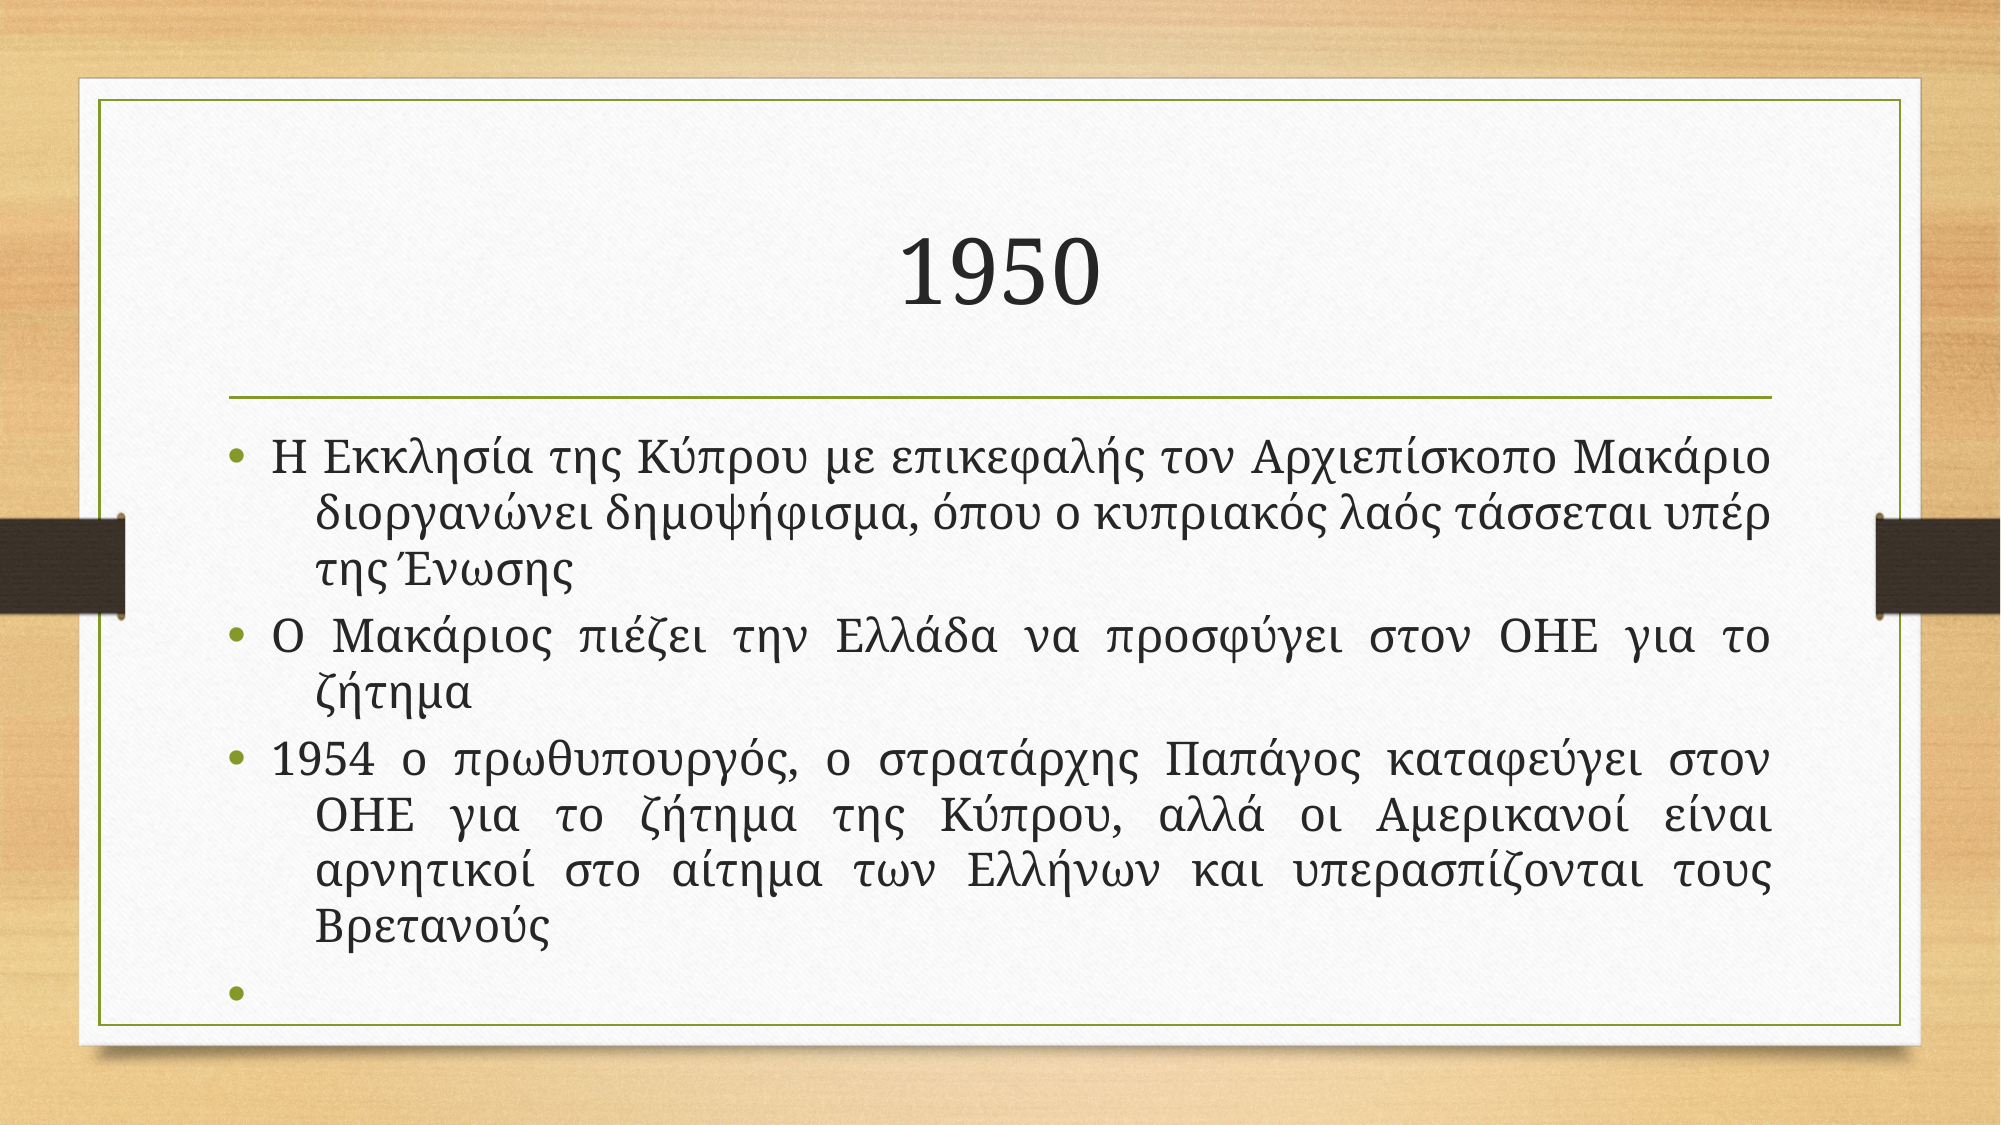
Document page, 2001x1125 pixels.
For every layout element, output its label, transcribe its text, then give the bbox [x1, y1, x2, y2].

title 1950 [212, 161, 1788, 376]
list Η Εκκλησία της Κύπρου με επικεφαλής τον Αρχιεπίσκοπο Μακάριο διοργανώνει δημοψήφισμα, όπου ο κυπριακός λαός τάσσεται υπέρ της Ένωσης Ο Μακάριος πιέζει την Ελλάδα να προσφύγει στον ΟΗΕ για το ζήτημα 1954 ο πρωθυπουργός, ο στρατάρχης Παπάγος καταφεύγει στον ΟΗΕ για το ζήτημα της Κύπρου, αλλά οι Αμερικανοί είναι αρνητικοί στο αίτημα των Ελλήνων και υπερασπίζονται τους Βρετανούς [212, 419, 1788, 964]
